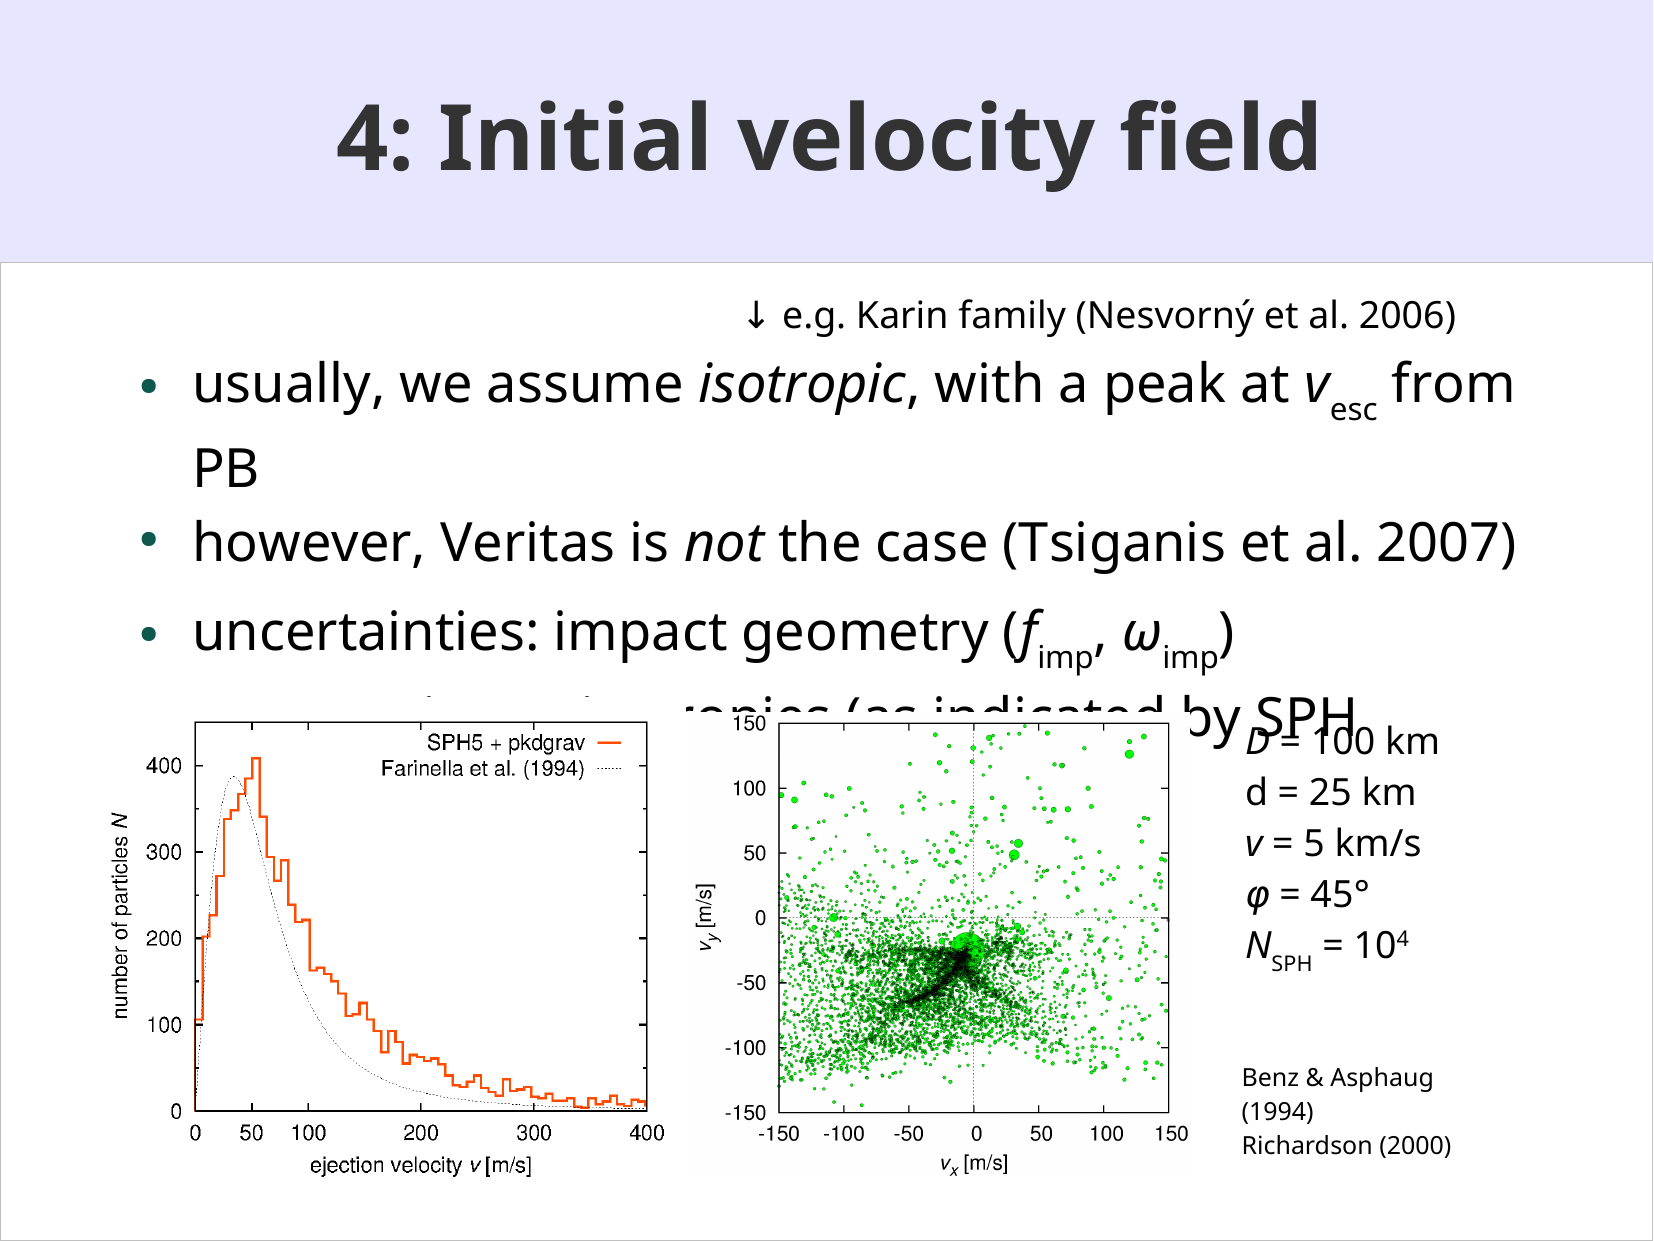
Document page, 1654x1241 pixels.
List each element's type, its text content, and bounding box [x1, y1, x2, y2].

picture [102, 697, 686, 1180]
text_box D = 100 km d = 25 km v = 5 km/s φ = 45° NSPH = 104 [1230, 707, 1482, 952]
list usually, we assume isotropic, with a peak at vesc from PB however, Veritas is not the case (Tsiganis et al. 2007) uncertainties: impact geometry (fimp, ωimp) systematics: anisotropies (as indicated by SPH models)? [121, 344, 1534, 1065]
title 4: Initial velocity field [124, 31, 1536, 239]
text_box ↓ e.g. Karin family (Nesvorný et al. 2006) [725, 281, 1411, 341]
picture [690, 712, 1190, 1177]
text_box Benz & Asphaug (1994) Richardson (2000) [1226, 1052, 1501, 1127]
